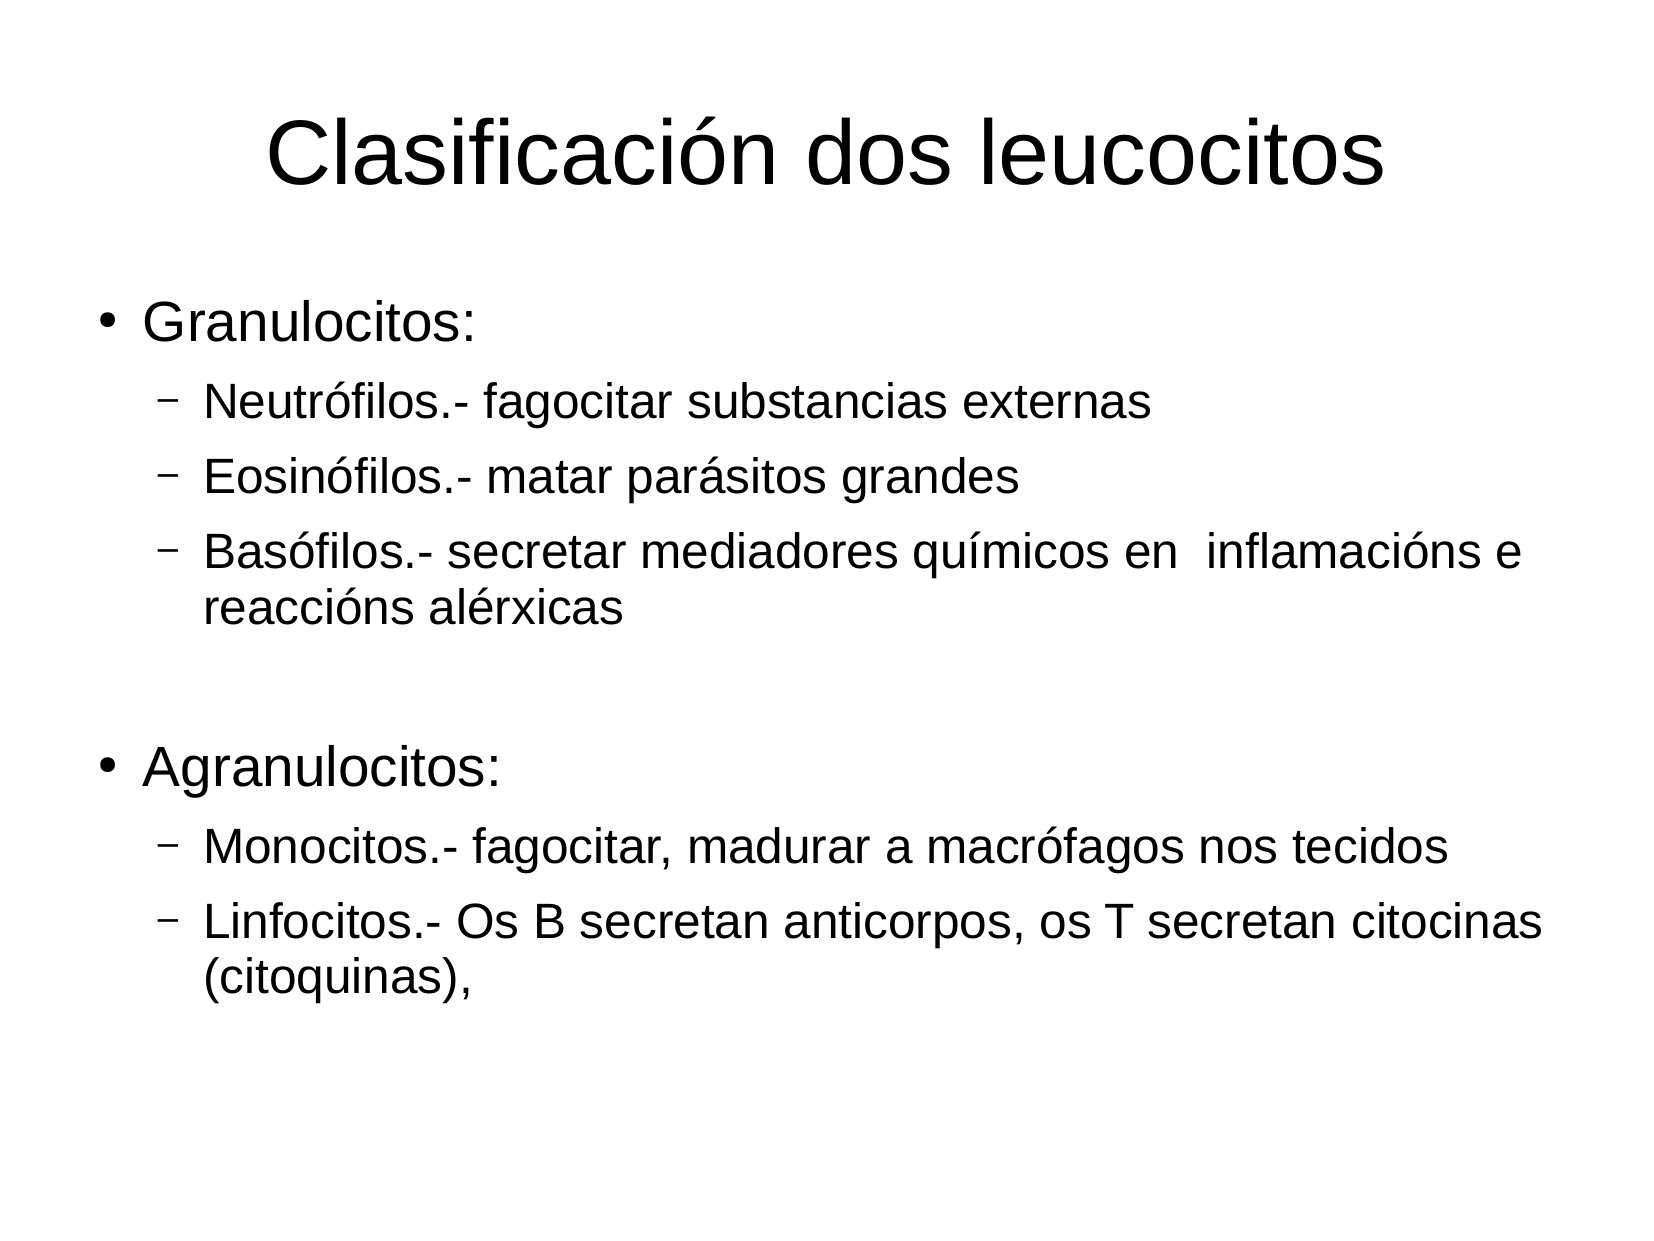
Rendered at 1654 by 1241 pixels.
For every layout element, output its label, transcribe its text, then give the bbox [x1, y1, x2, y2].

list Granulocitos: Neutrófilos.- fagocitar substancias externas Eosinófilos.- matar parásitos grandes Basófilos.- secretar mediadores químicos en inflamacións e reaccións alérxicas Agranulocitos: Monocitos.- fagocitar, madurar a macrófagos nos tecidos Linfocitos.- Os B secretan anticorpos, os T secretan citocinas (citoquinas), [82, 290, 1571, 1010]
title Clasificación dos leucocitos [82, 49, 1571, 257]
